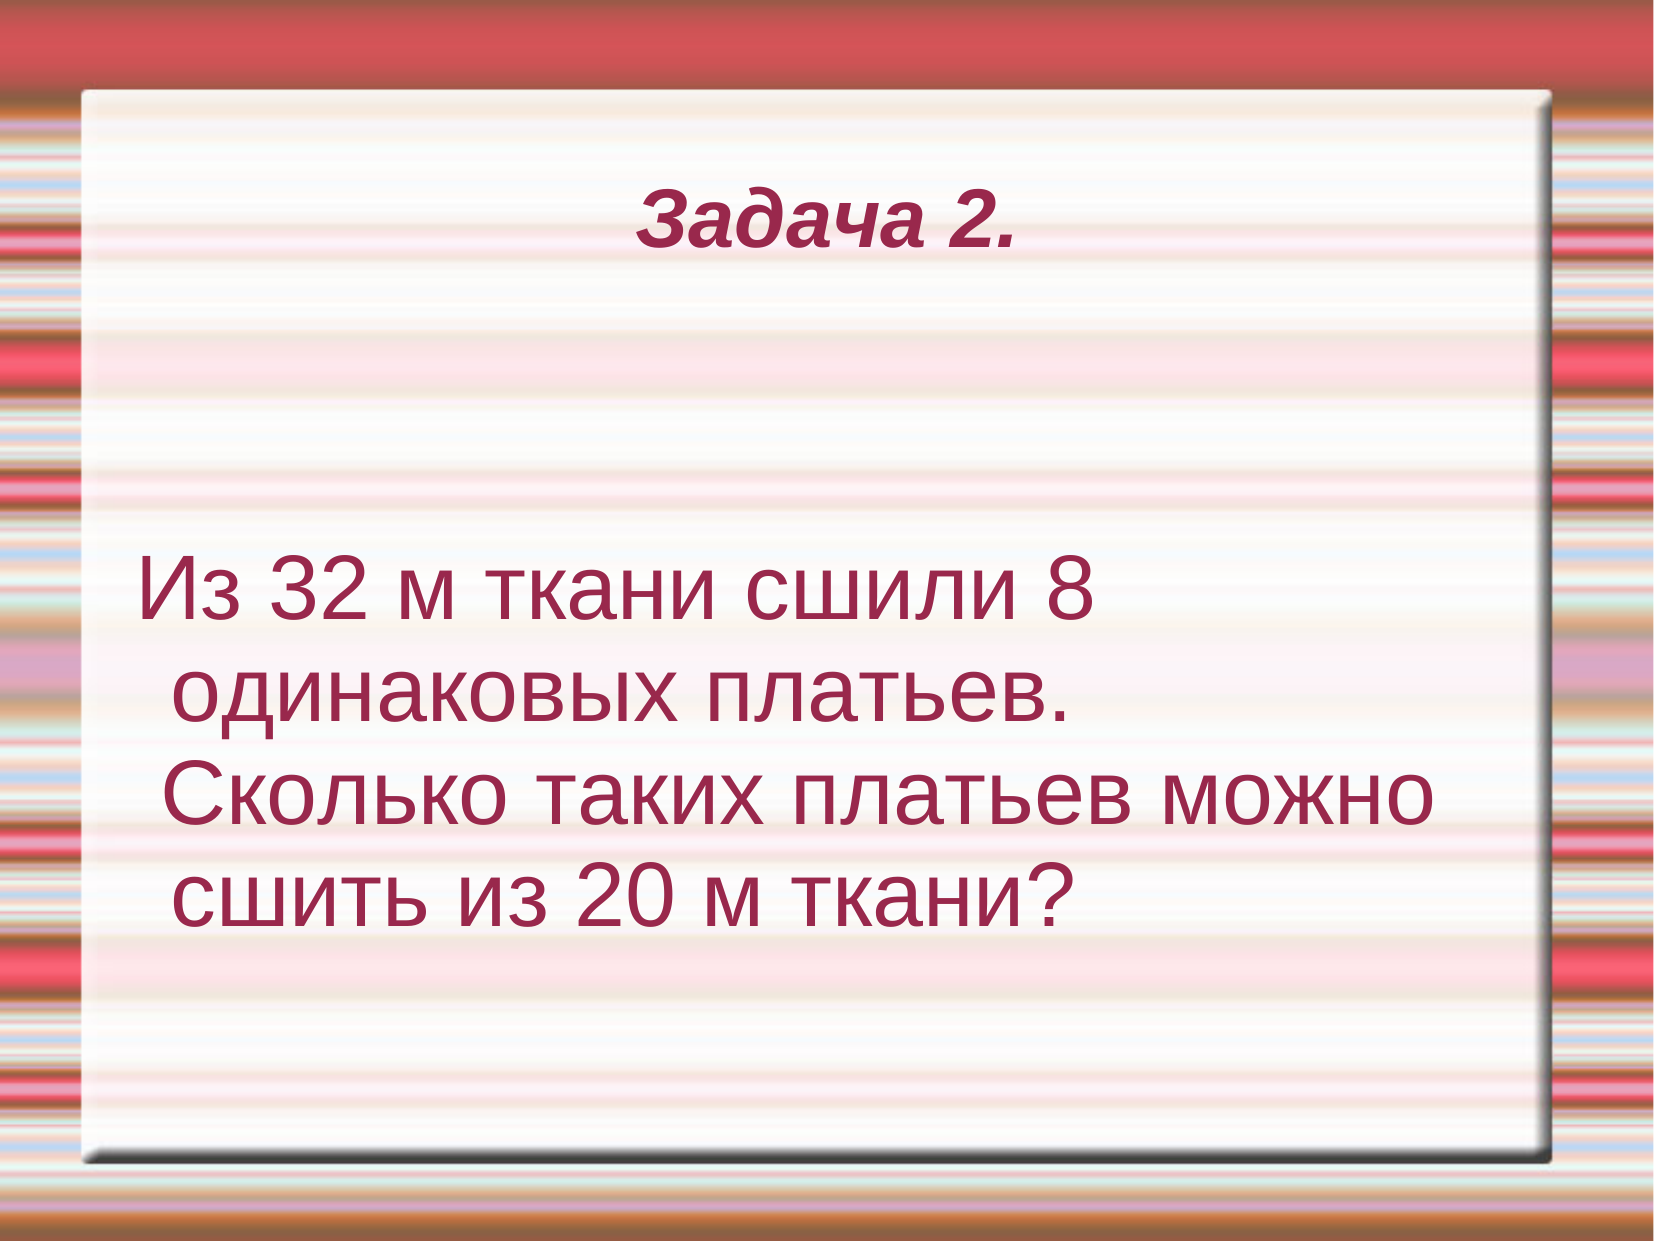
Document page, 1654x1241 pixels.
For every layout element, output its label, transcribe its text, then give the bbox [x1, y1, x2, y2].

subtitle Из 32 м ткани сшили 8 одинаковых платьев. Сколько таких платьев можно сшить из 20 м ткани? [134, 350, 1516, 1133]
picture [0, 0, 1654, 1241]
title Задача 2. [121, 114, 1534, 322]
